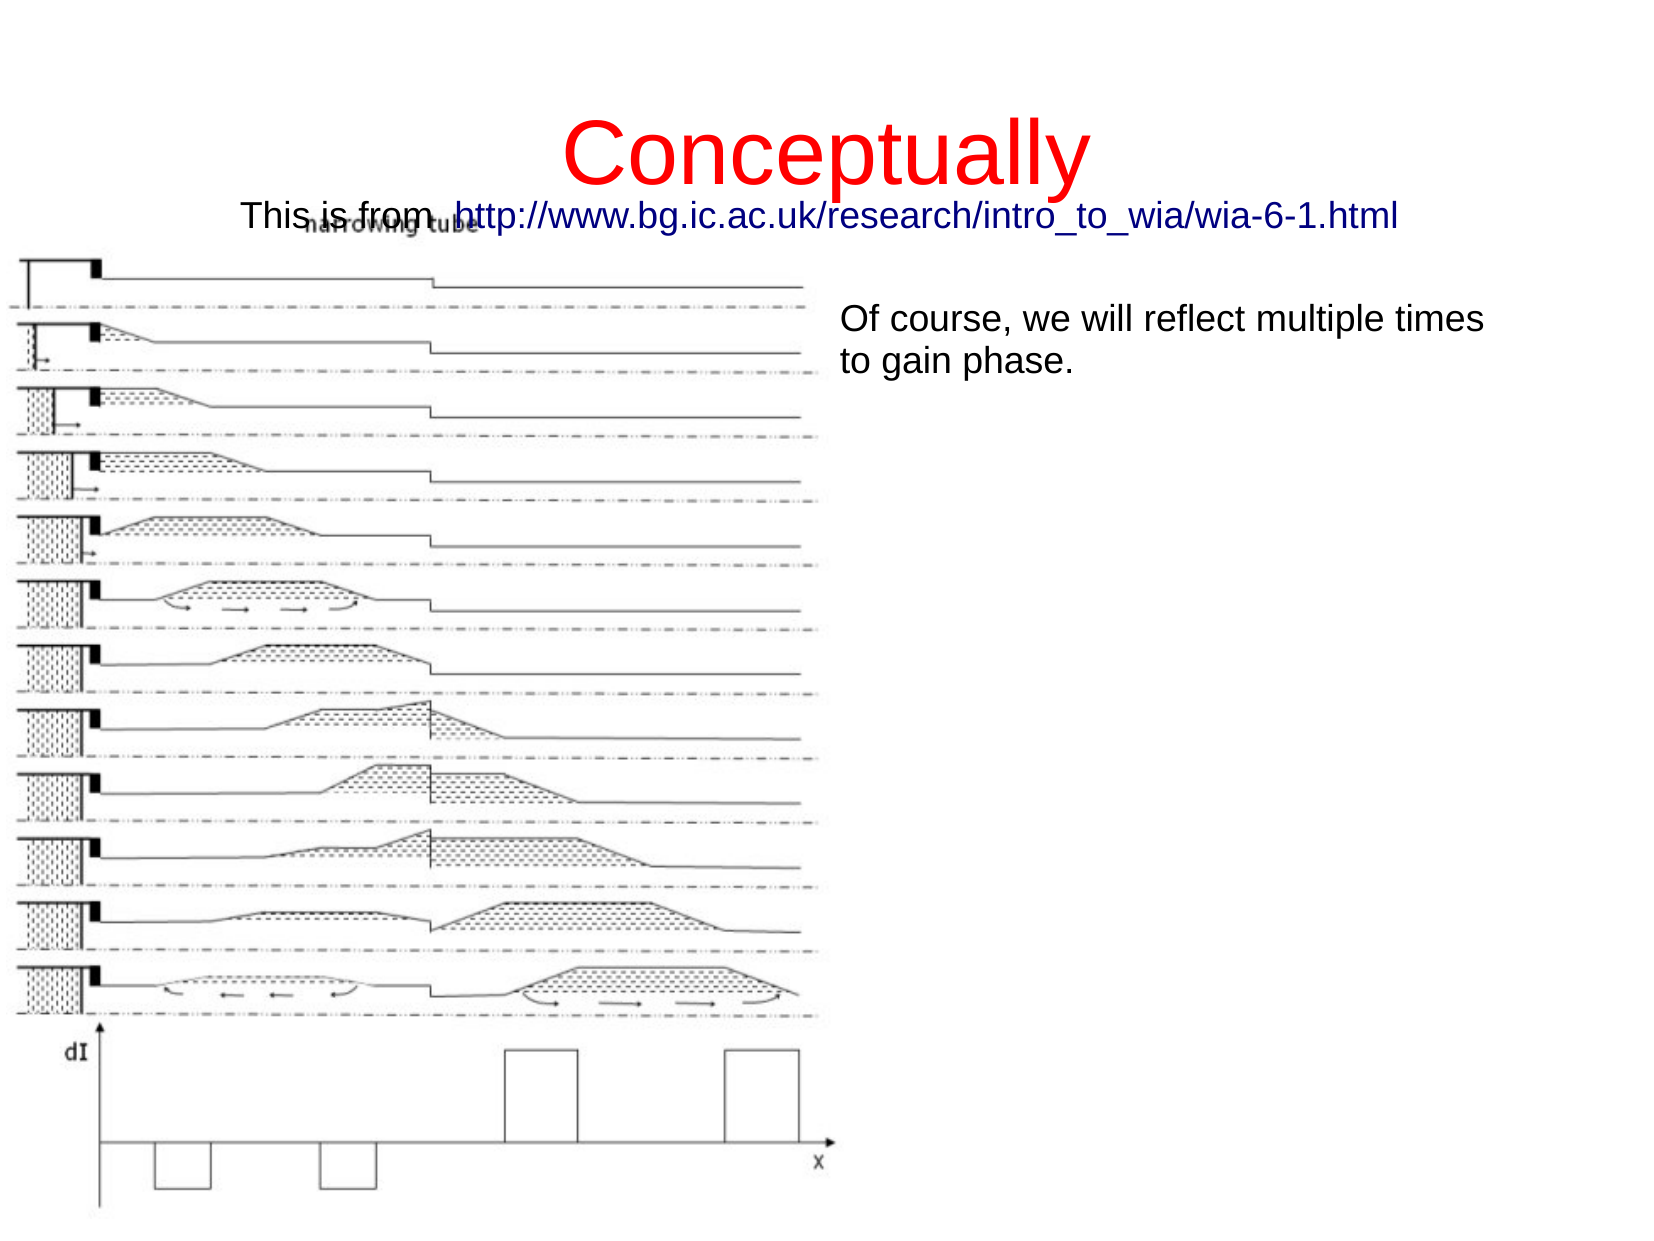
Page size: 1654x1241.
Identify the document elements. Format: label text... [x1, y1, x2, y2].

picture [6, 206, 844, 1219]
text_box Of course, we will reflect multiple times to gain phase. [825, 290, 1538, 390]
title Conceptually [82, 49, 1571, 257]
text_box This is from http://www.bg.ic.ac.uk/research/intro_to_wia/wia-6-1.html [224, 187, 1482, 282]
